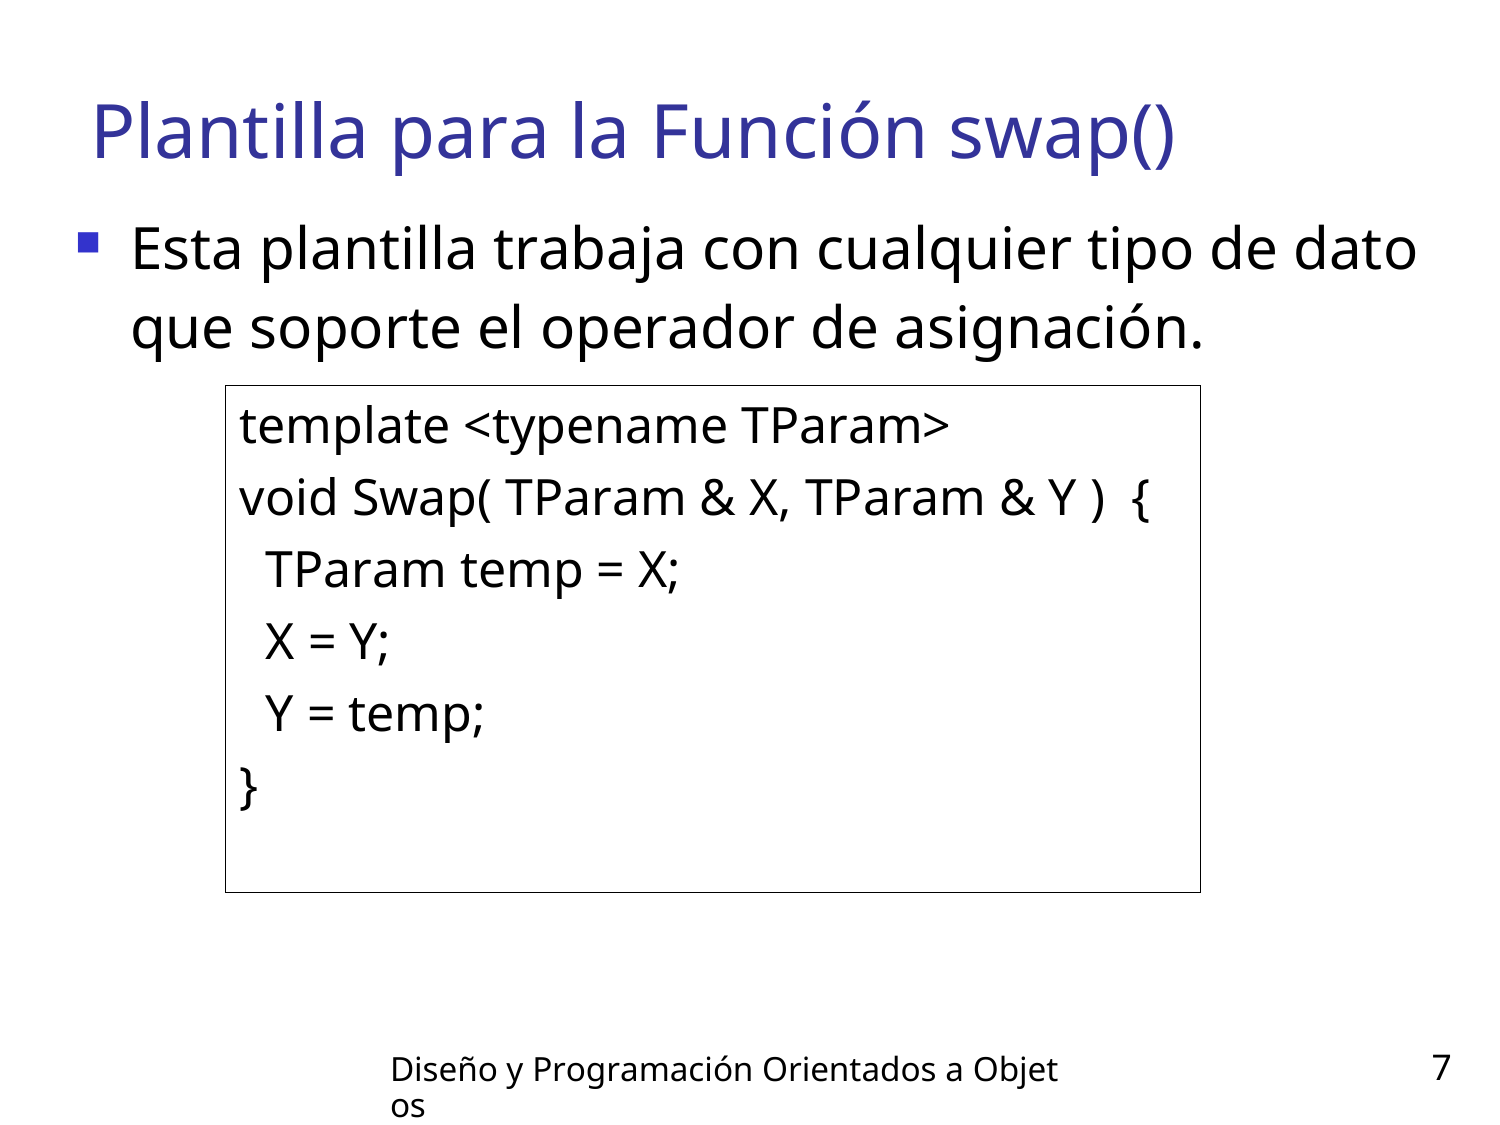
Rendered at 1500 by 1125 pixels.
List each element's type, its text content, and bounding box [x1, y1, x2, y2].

text_box template <typename TParam> void Swap( TParam & X, TParam & Y ) { TParam temp = X; X = Y; Y = temp; } [225, 385, 1201, 893]
list Esta plantilla trabaja con cualquier tipo de dato que soporte el operador de asignación. [75, 207, 1462, 1013]
title Plantilla para la Función swap()‏ [75, 10, 1466, 188]
